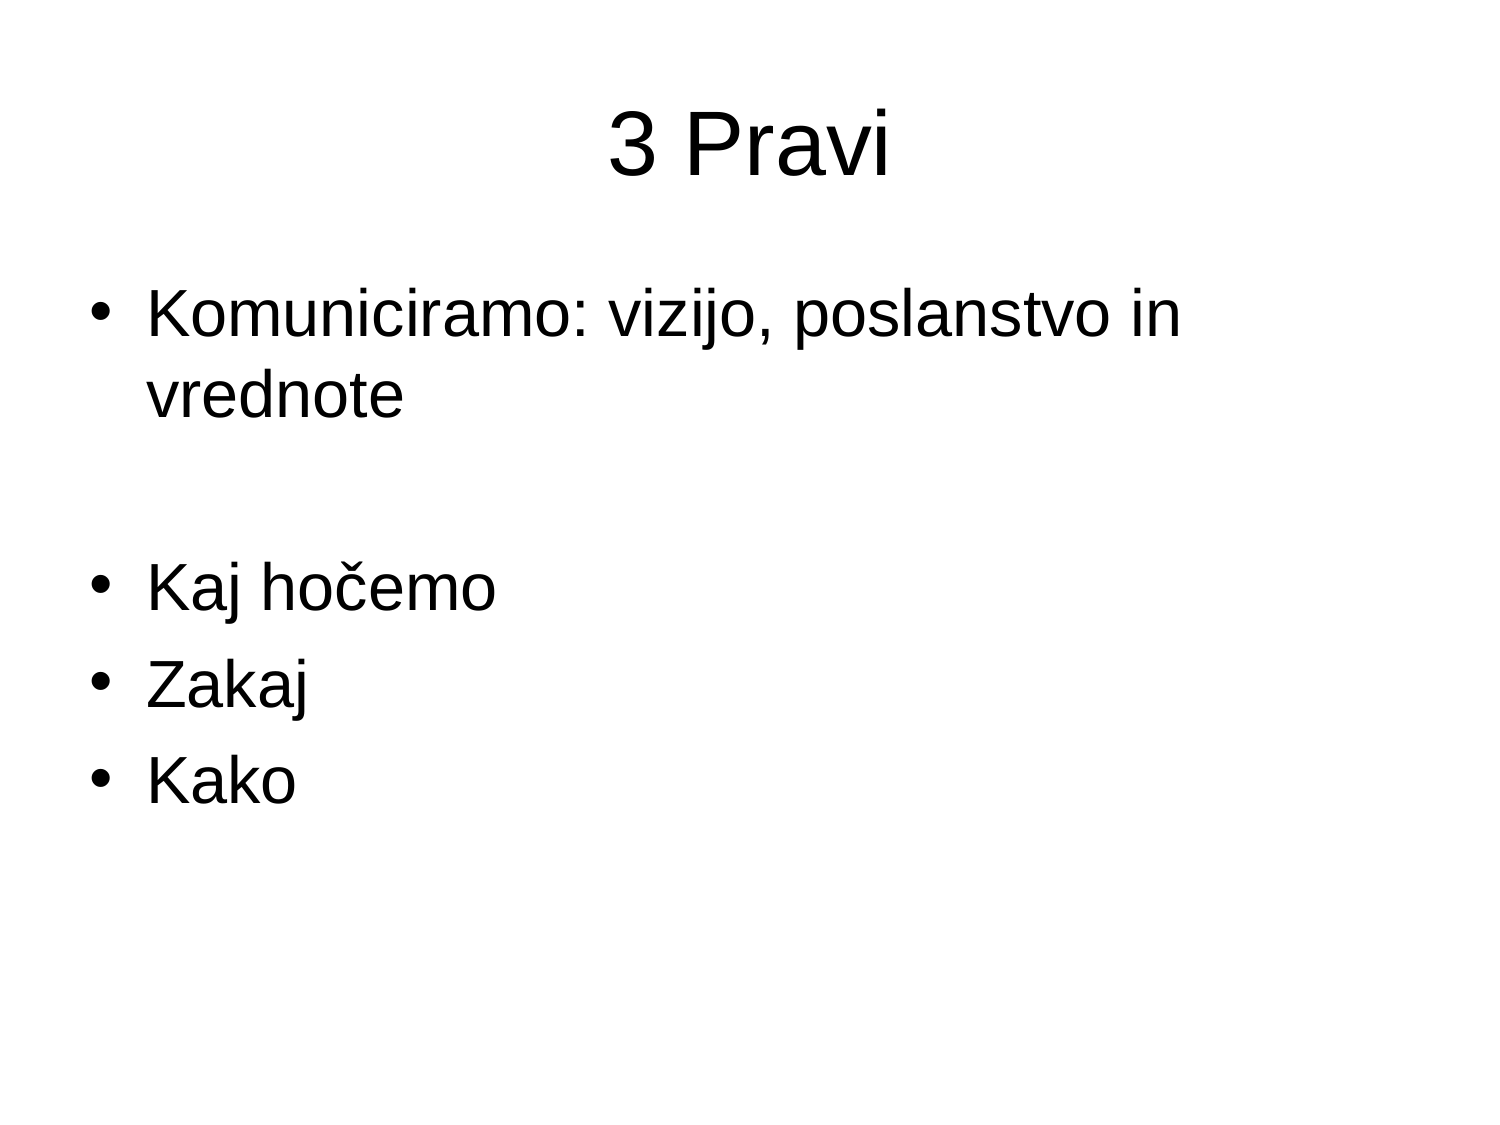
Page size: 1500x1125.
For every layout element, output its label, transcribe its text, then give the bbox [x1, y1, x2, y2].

list Komuniciramo: vizijo, poslanstvo in vrednote Kaj hočemo Zakaj Kako [75, 262, 1426, 1006]
title 3 Pravi [75, 45, 1426, 233]
